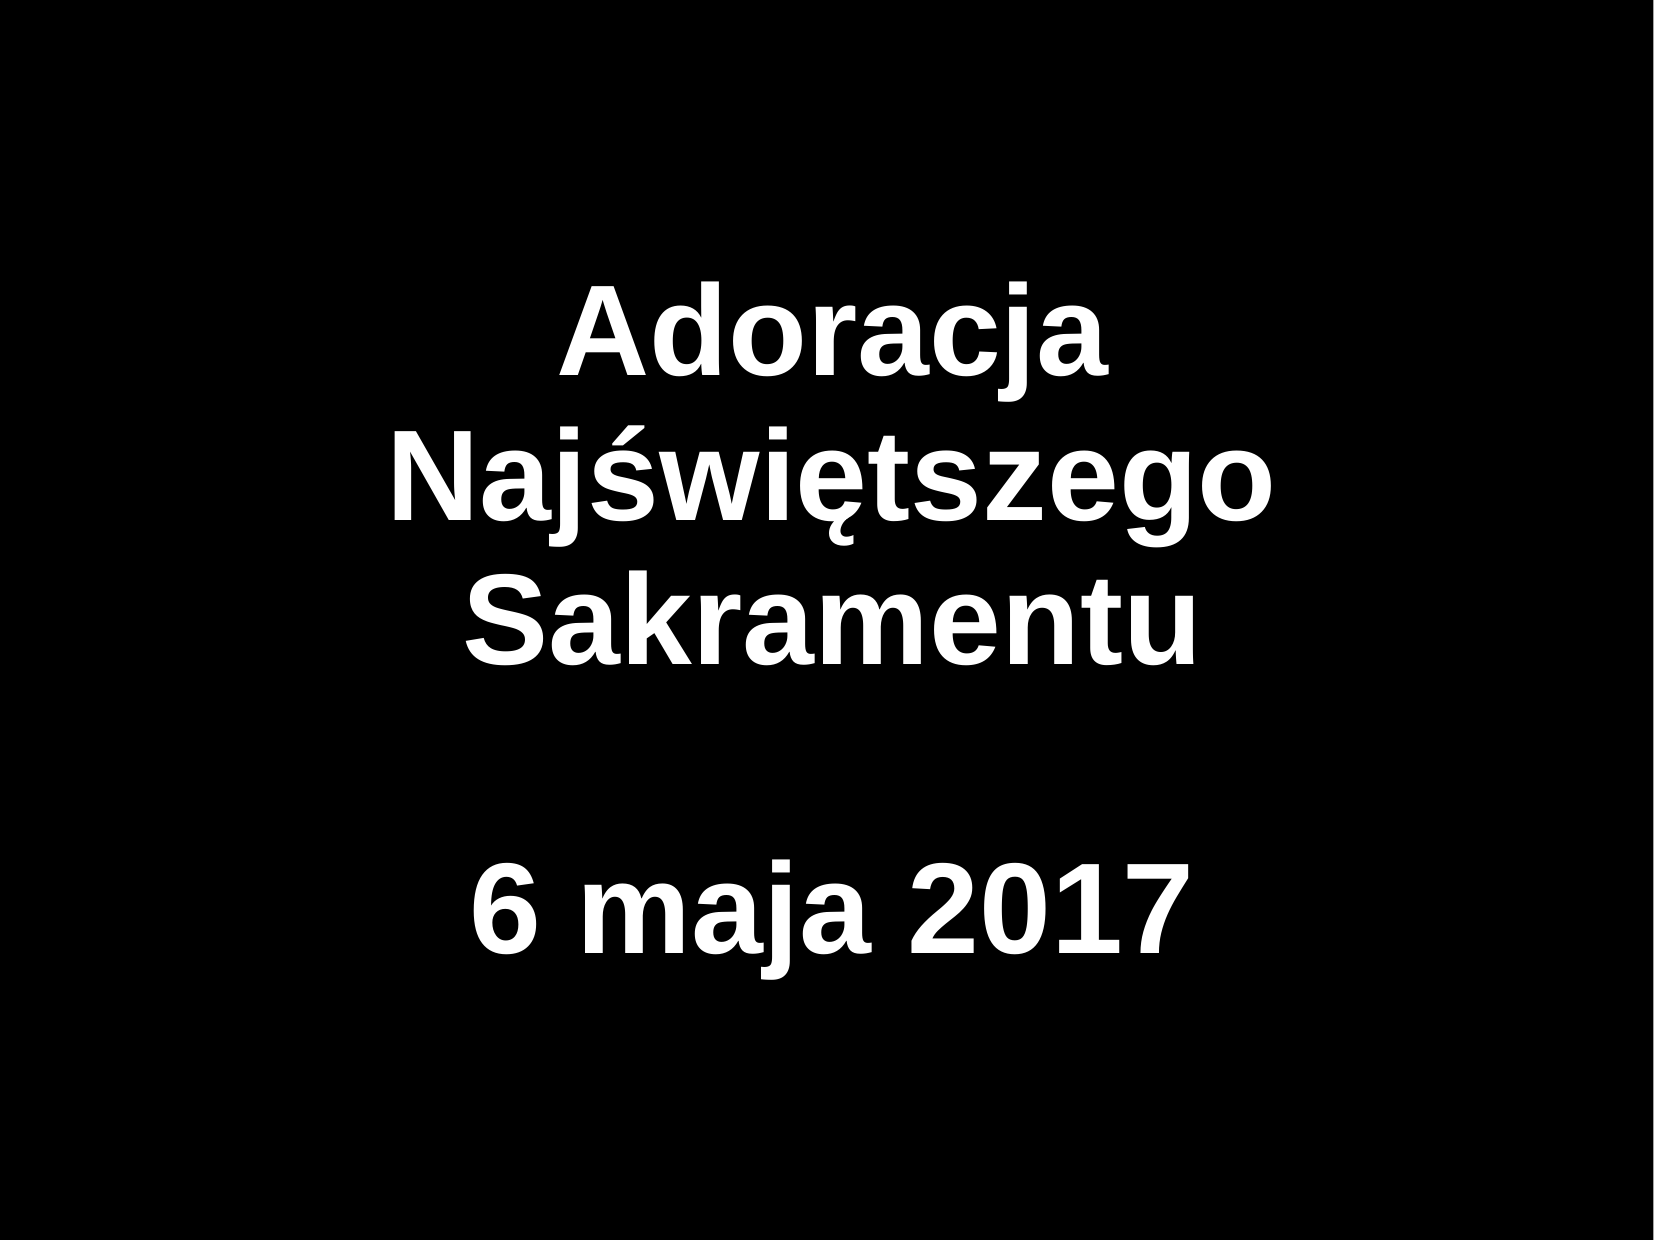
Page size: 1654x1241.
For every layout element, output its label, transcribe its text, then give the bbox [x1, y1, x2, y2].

subtitle Adoracja Najświętszego Sakramentu 6 maja 2017 [47, 47, 1619, 1193]
